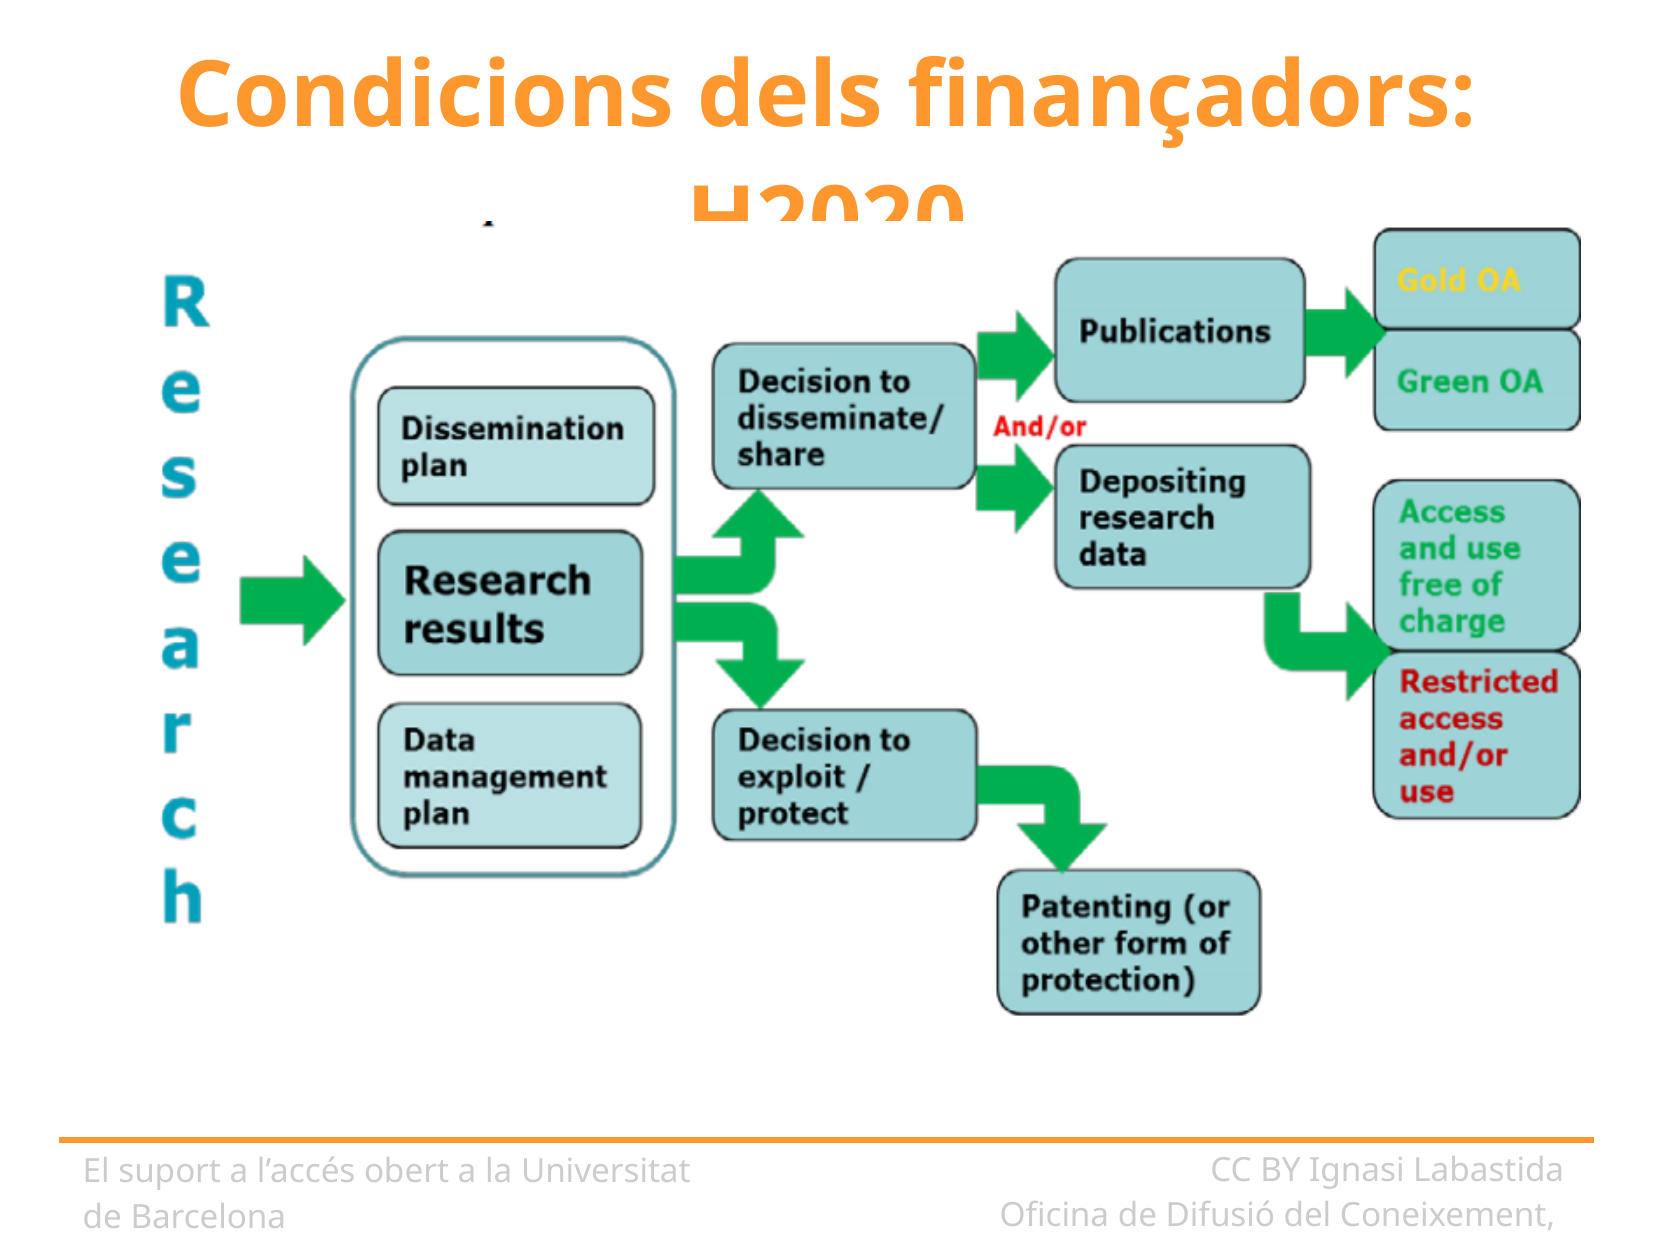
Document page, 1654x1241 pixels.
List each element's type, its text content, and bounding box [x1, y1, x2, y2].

title Condicions dels finançadors: H2020 [82, 49, 1571, 257]
picture [91, 221, 1581, 1049]
